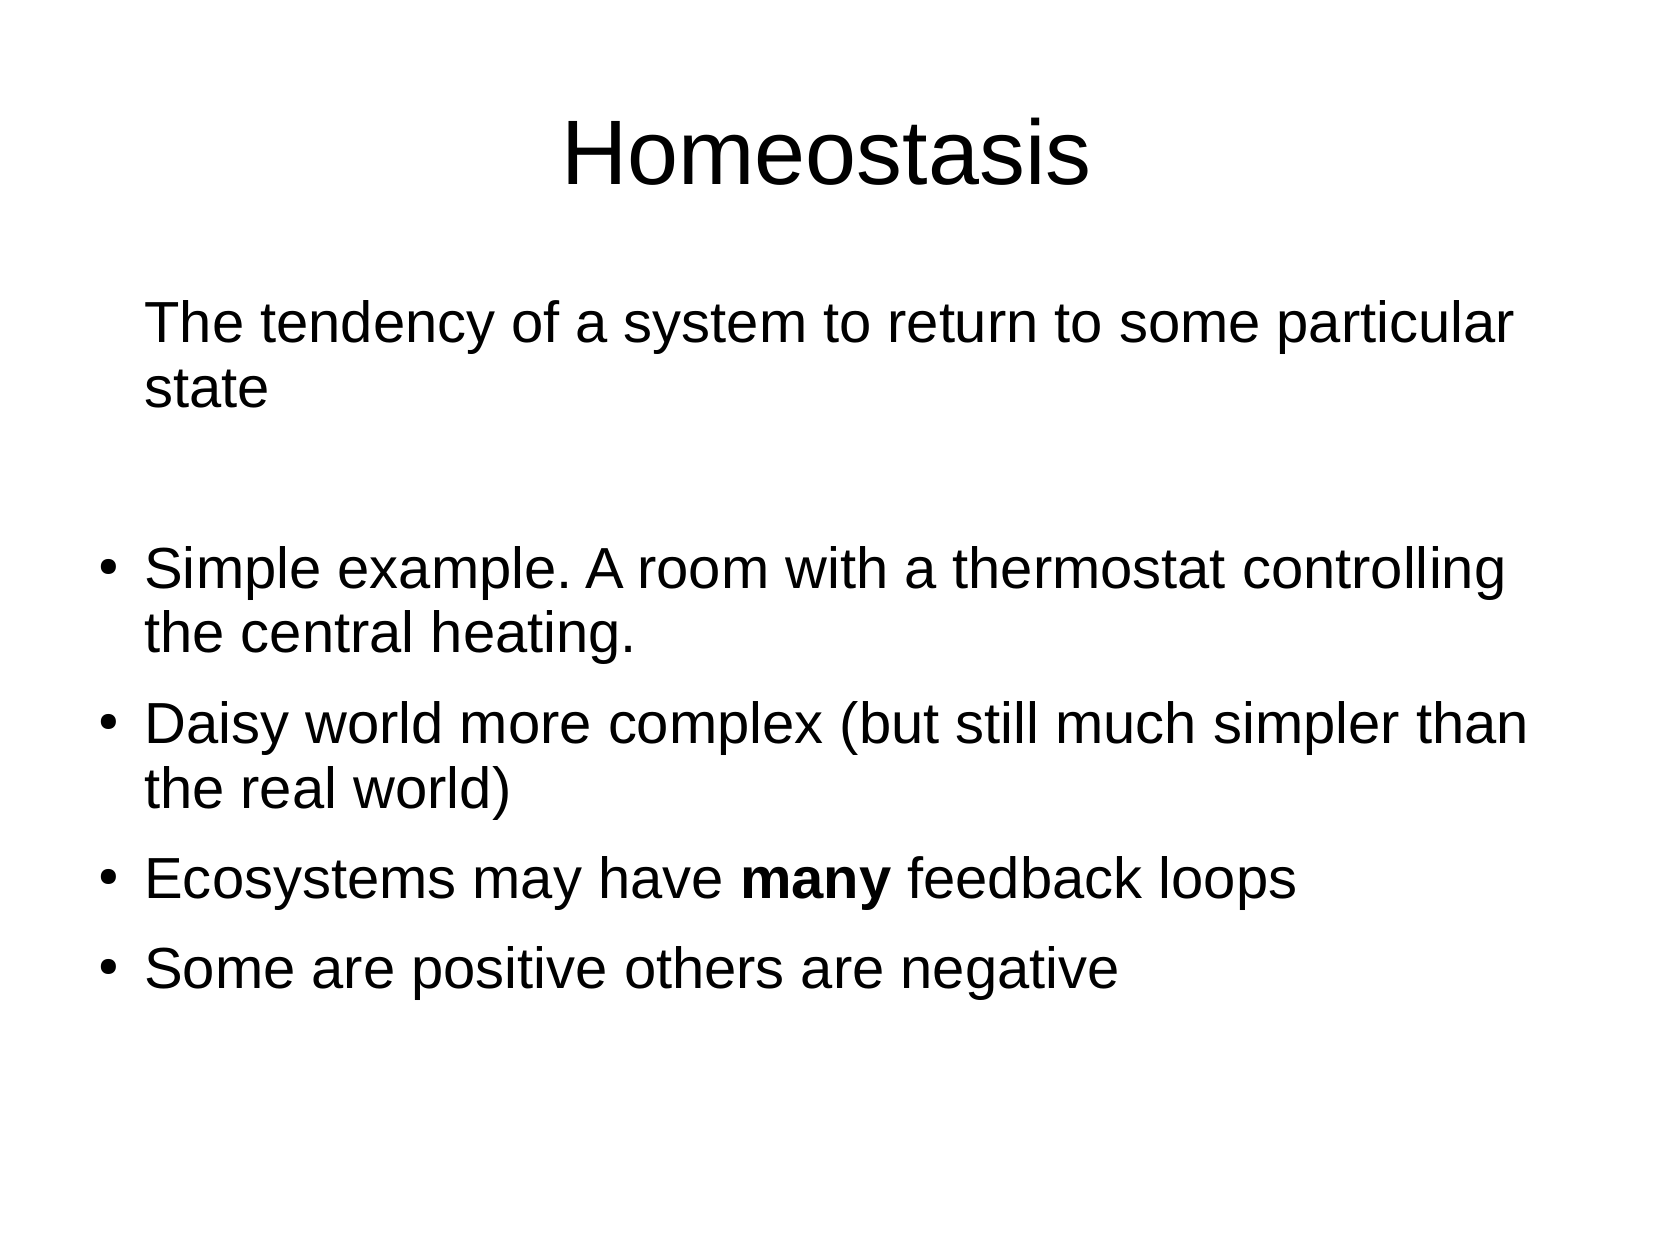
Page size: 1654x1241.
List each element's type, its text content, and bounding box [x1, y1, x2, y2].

title Homeostasis [82, 49, 1571, 257]
list The tendency of a system to return to some particular state Simple example. A room with a thermostat controlling the central heating. Daisy world more complex (but still much simpler than the real world) Ecosystems may have many feedback loops Some are positive others are negative [82, 290, 1538, 1010]
